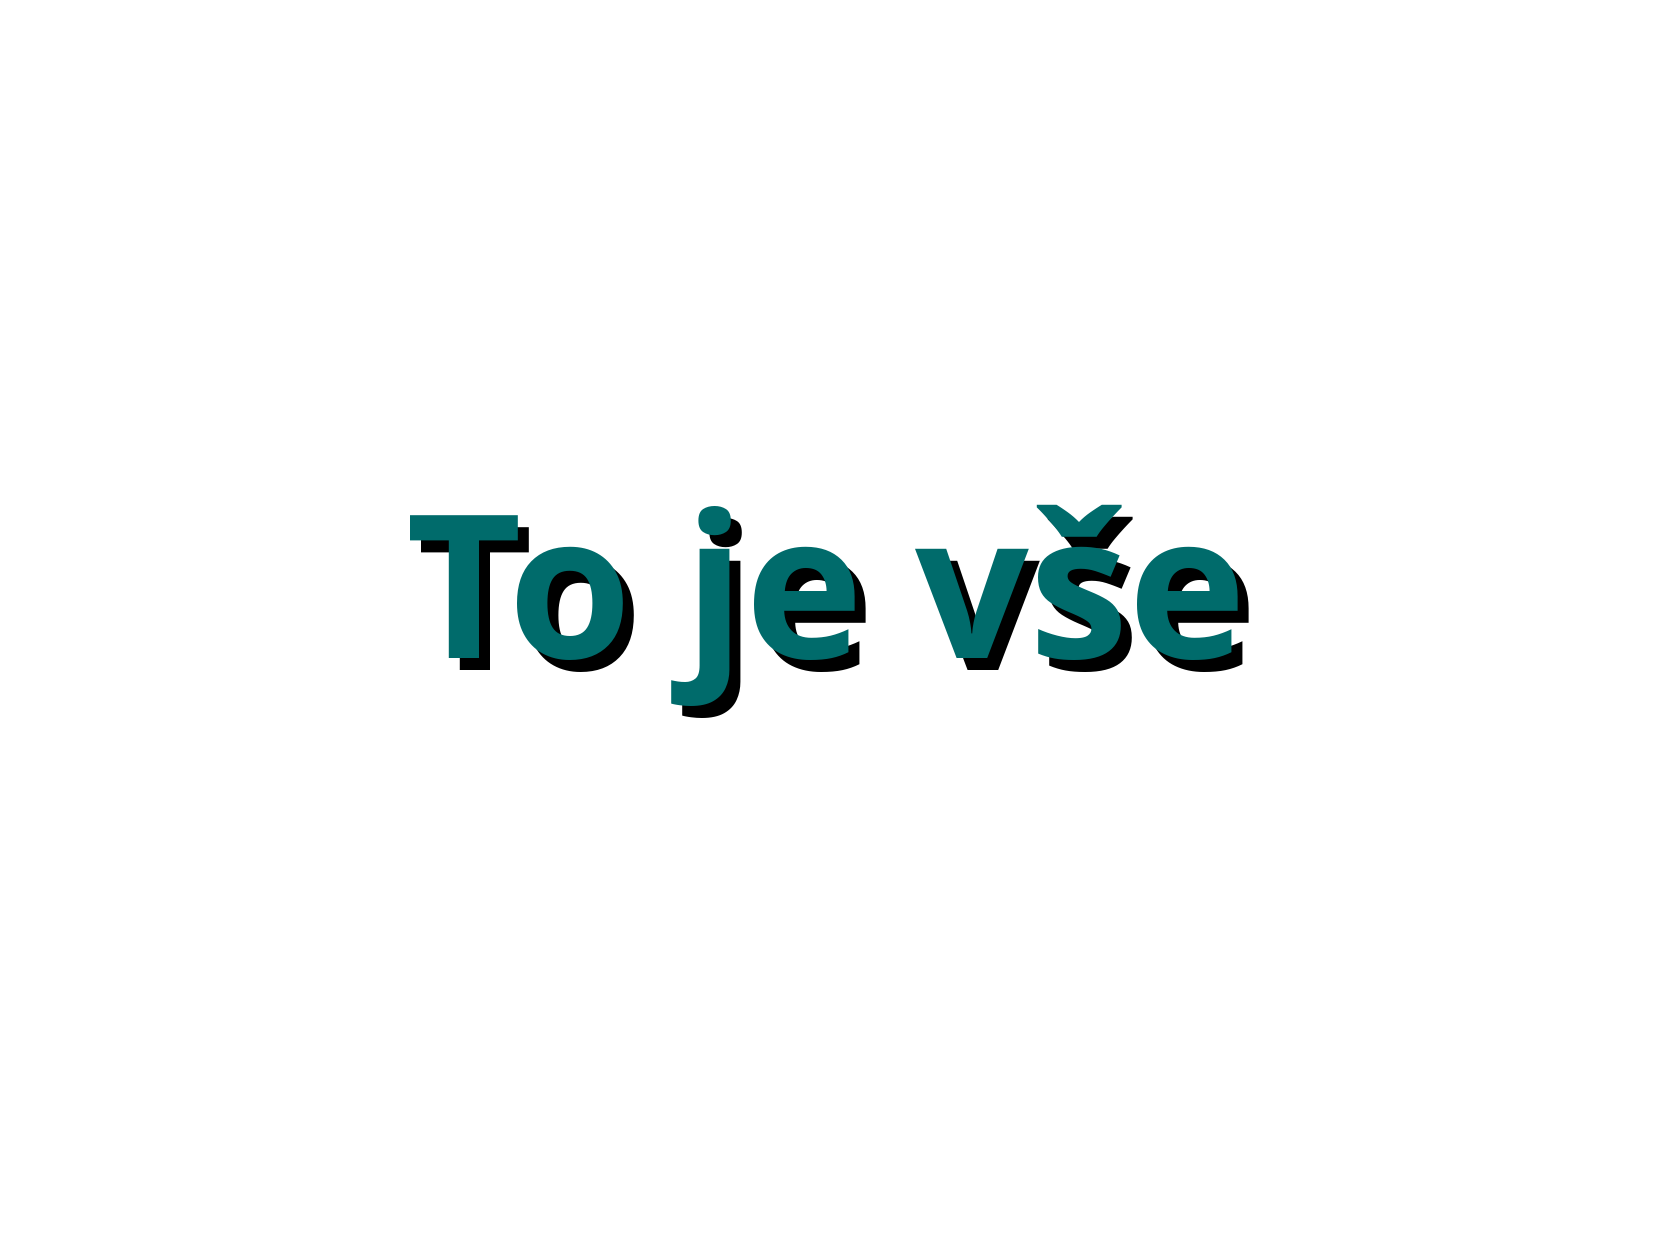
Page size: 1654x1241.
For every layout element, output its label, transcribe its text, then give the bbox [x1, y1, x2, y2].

subtitle To je vše [82, 49, 1571, 1109]
